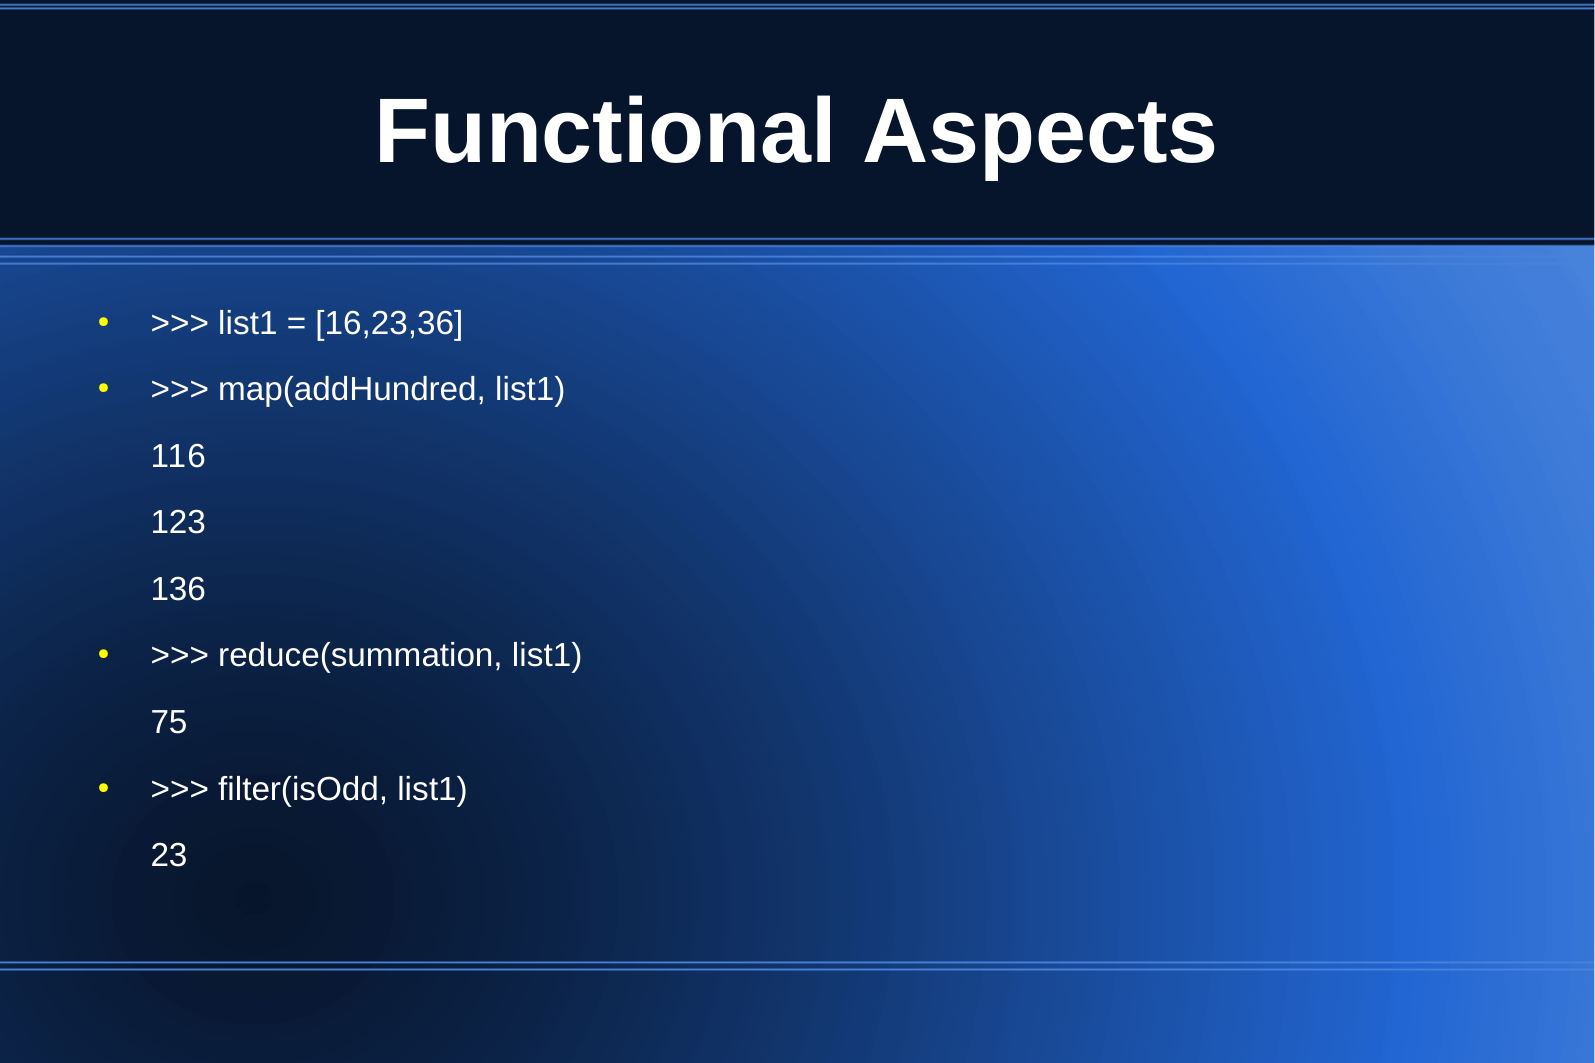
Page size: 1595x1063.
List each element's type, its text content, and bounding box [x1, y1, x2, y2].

list >>> list1 = [16,23,36] >>> map(addHundred, list1) 116 123 136 >>> reduce(summation, list1) 75 >>> filter(isOdd, list1) 23 [79, 304, 1515, 1014]
picture [0, 0, 1595, 1063]
title Functional Aspects [79, 49, 1515, 213]
